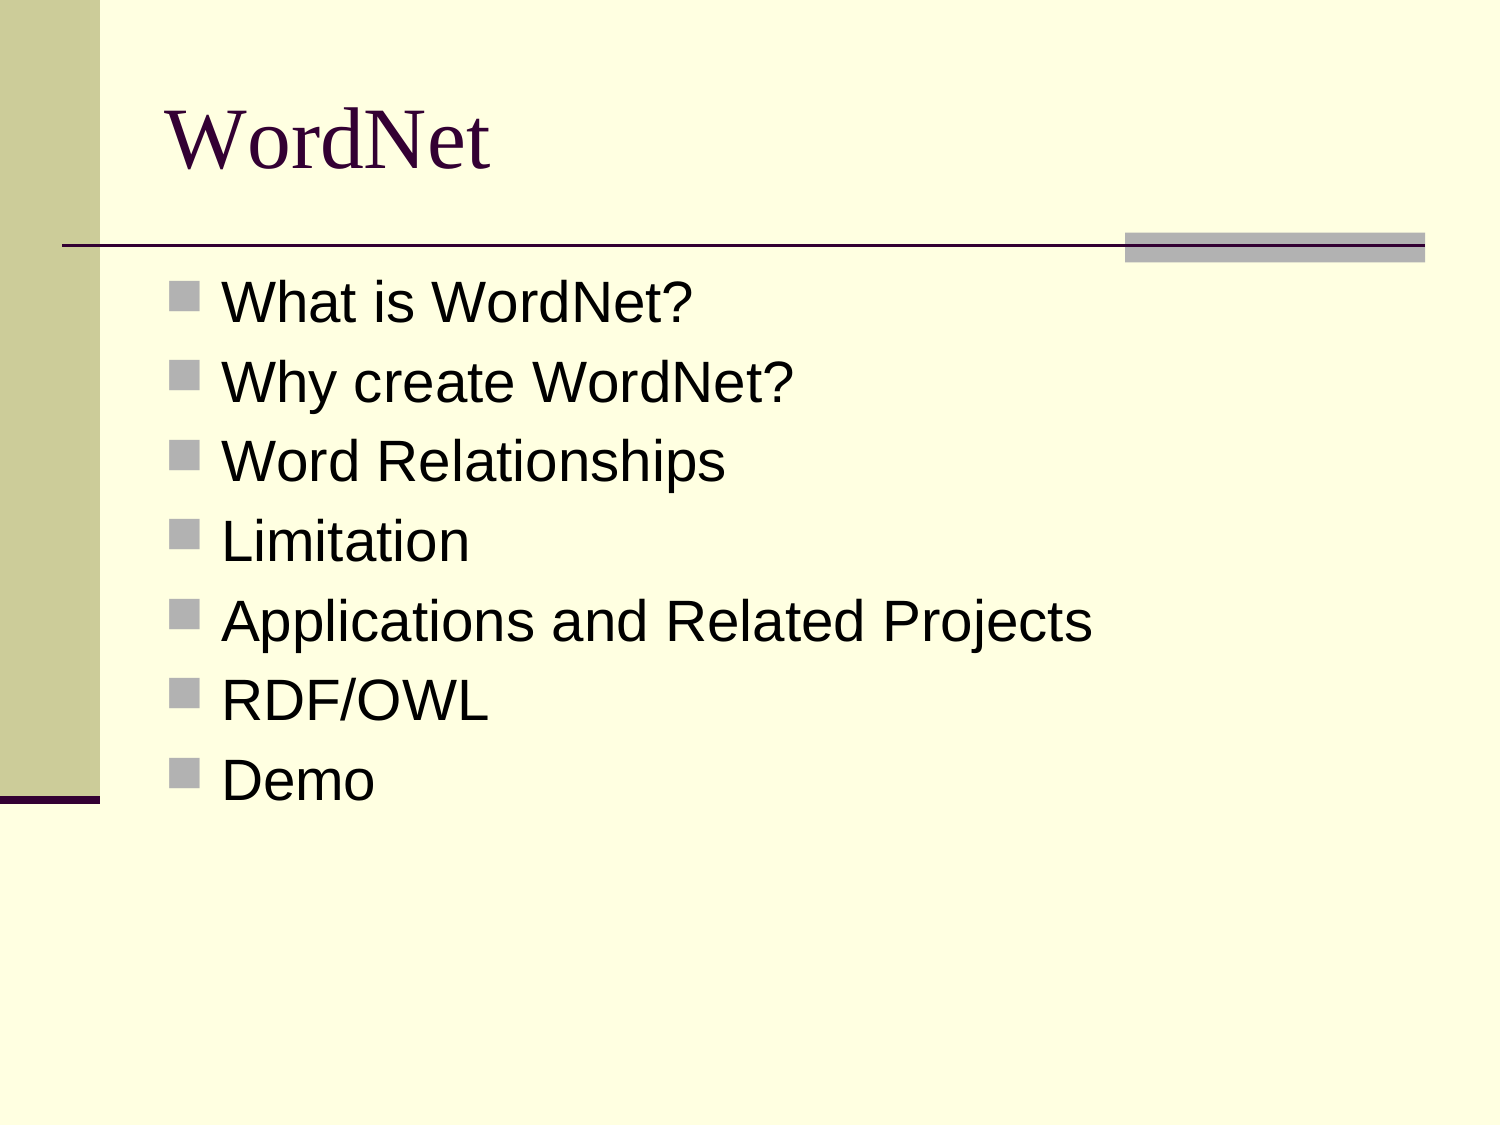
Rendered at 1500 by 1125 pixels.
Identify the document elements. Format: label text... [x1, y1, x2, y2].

title WordNet [150, 45, 1426, 234]
list What is WordNet? Why create WordNet? Word Relationships Limitation Applications and Related Projects RDF/OWL Demo [150, 262, 1426, 1006]
